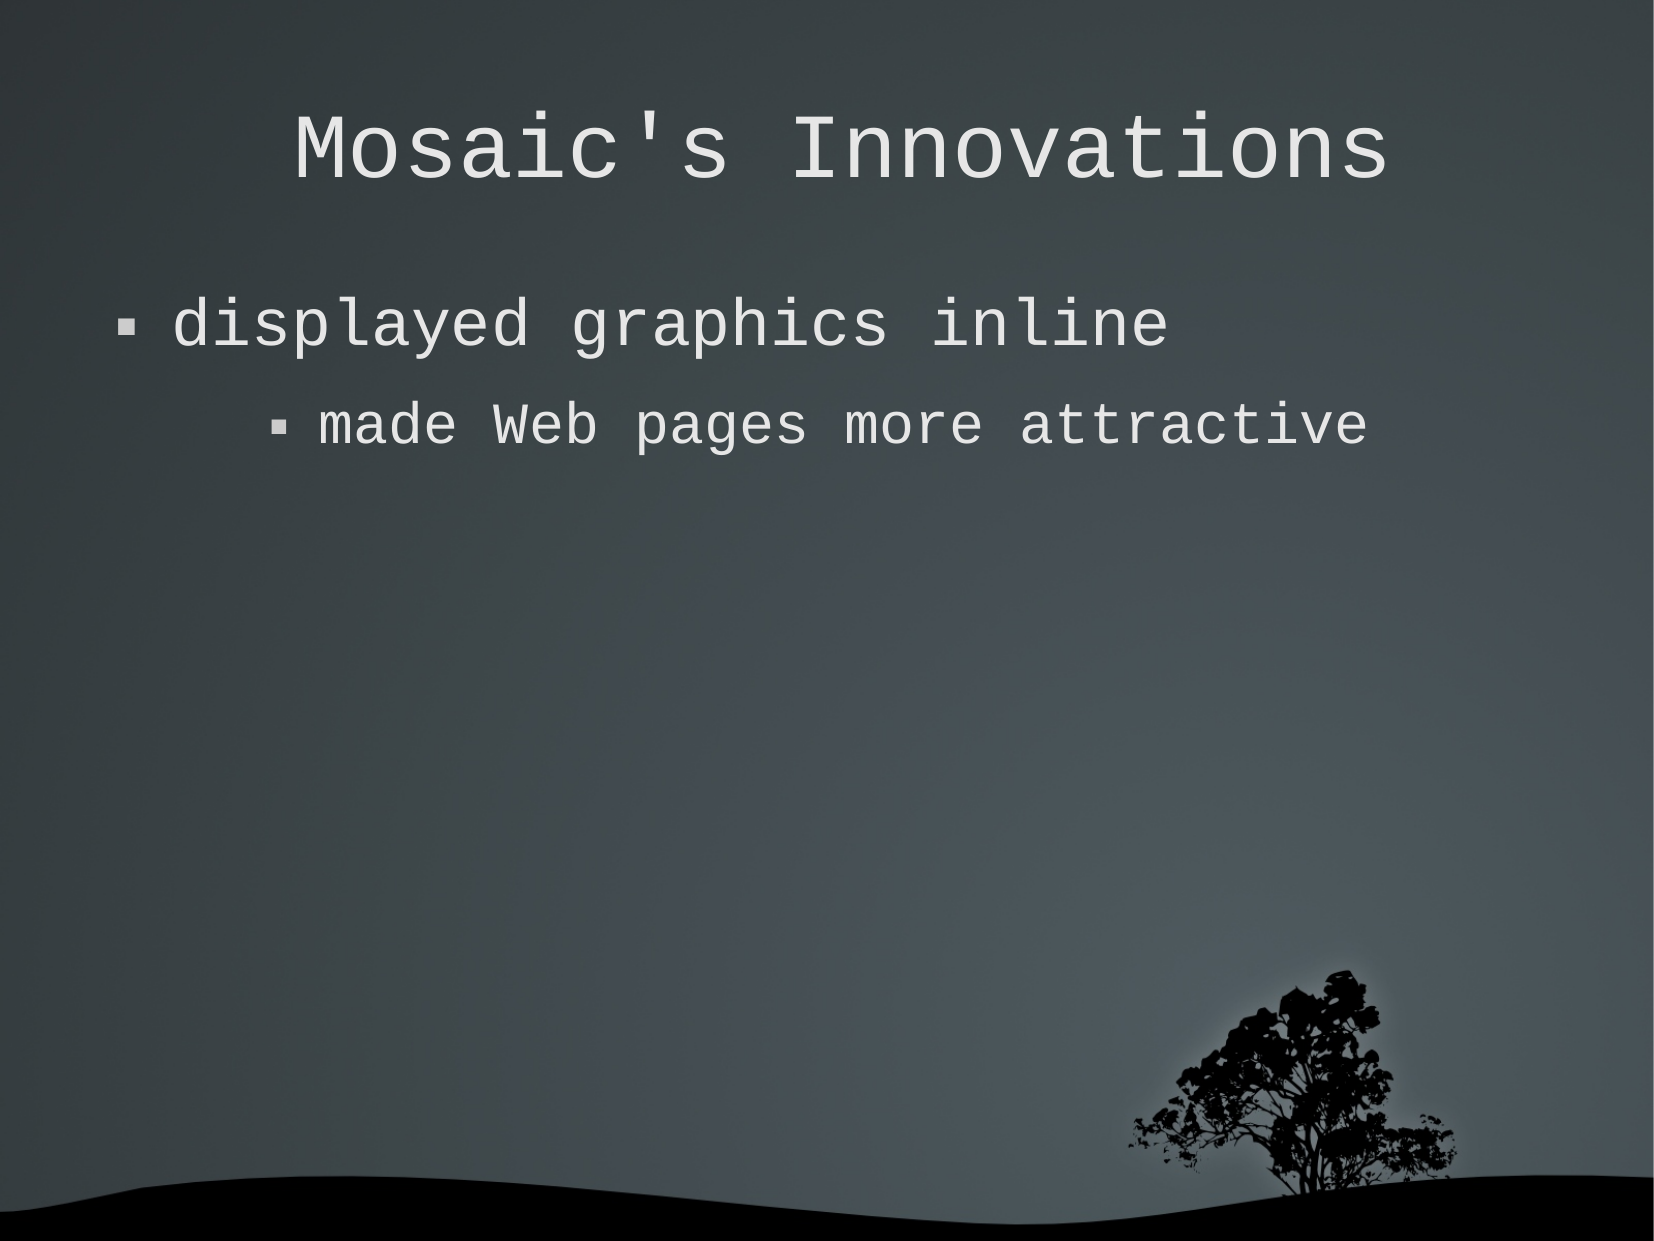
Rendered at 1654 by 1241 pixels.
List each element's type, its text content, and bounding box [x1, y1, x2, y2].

list displayed graphics inline made Web pages more attractive [82, 290, 1571, 1094]
picture [0, 0, 1654, 1241]
title Mosaic's Innovations [82, 56, 1571, 250]
